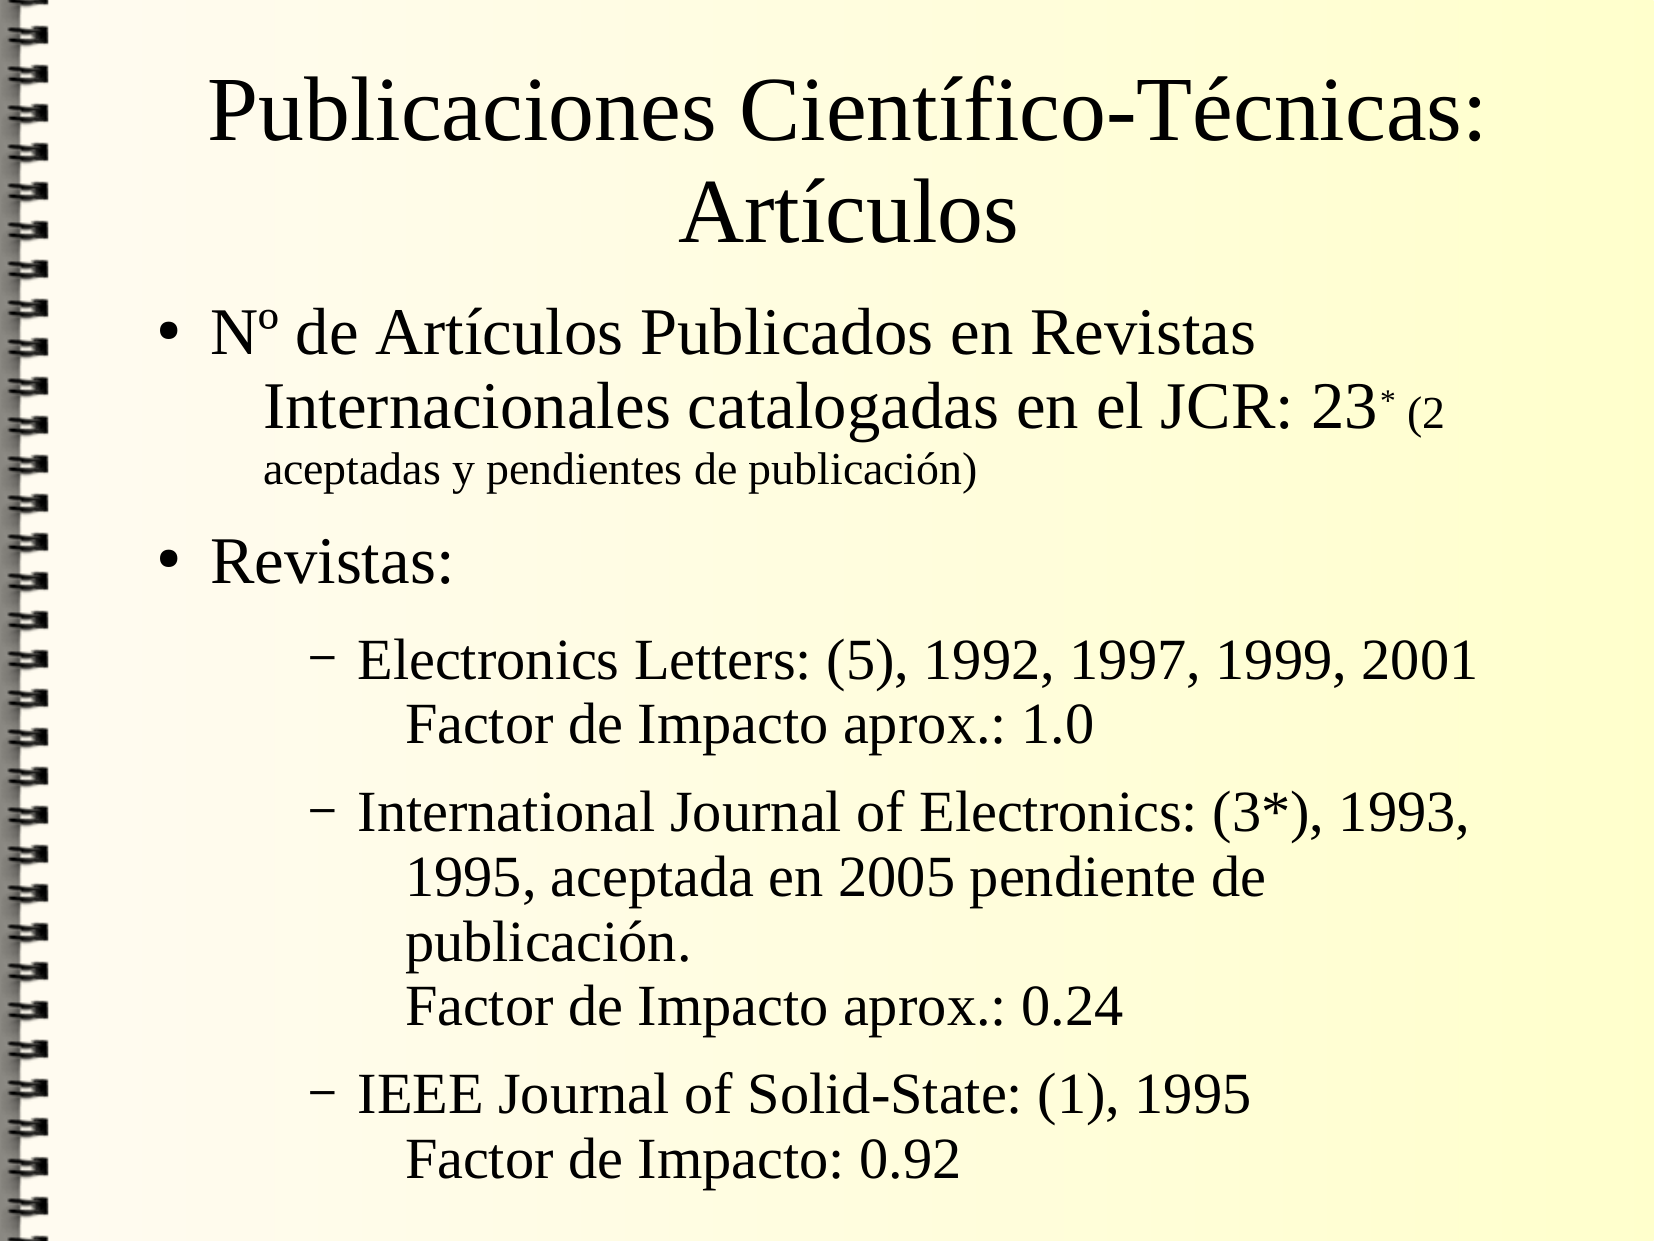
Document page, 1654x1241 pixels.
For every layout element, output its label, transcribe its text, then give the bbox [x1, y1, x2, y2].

list Nº de Artículos Publicados en Revistas Internacionales catalogadas en el JCR: 23* (2 aceptadas y pendientes de publicación) Revistas: Electronics Letters: (5), 1992, 1997, 1999, 2001 Factor de Impacto aprox.: 1.0 International Journal of Electronics: (3*), 1993, 1995, aceptada en 2005 pendiente de publicación. Factor de Impacto aprox.: 0.24 IEEE Journal of Solid-State: (1), 1995 Factor de Impacto: 0.92 [121, 295, 1534, 1176]
title Publicaciones Científico-Técnicas: Artículos [59, 59, 1639, 263]
picture [0, 0, 1654, 1241]
